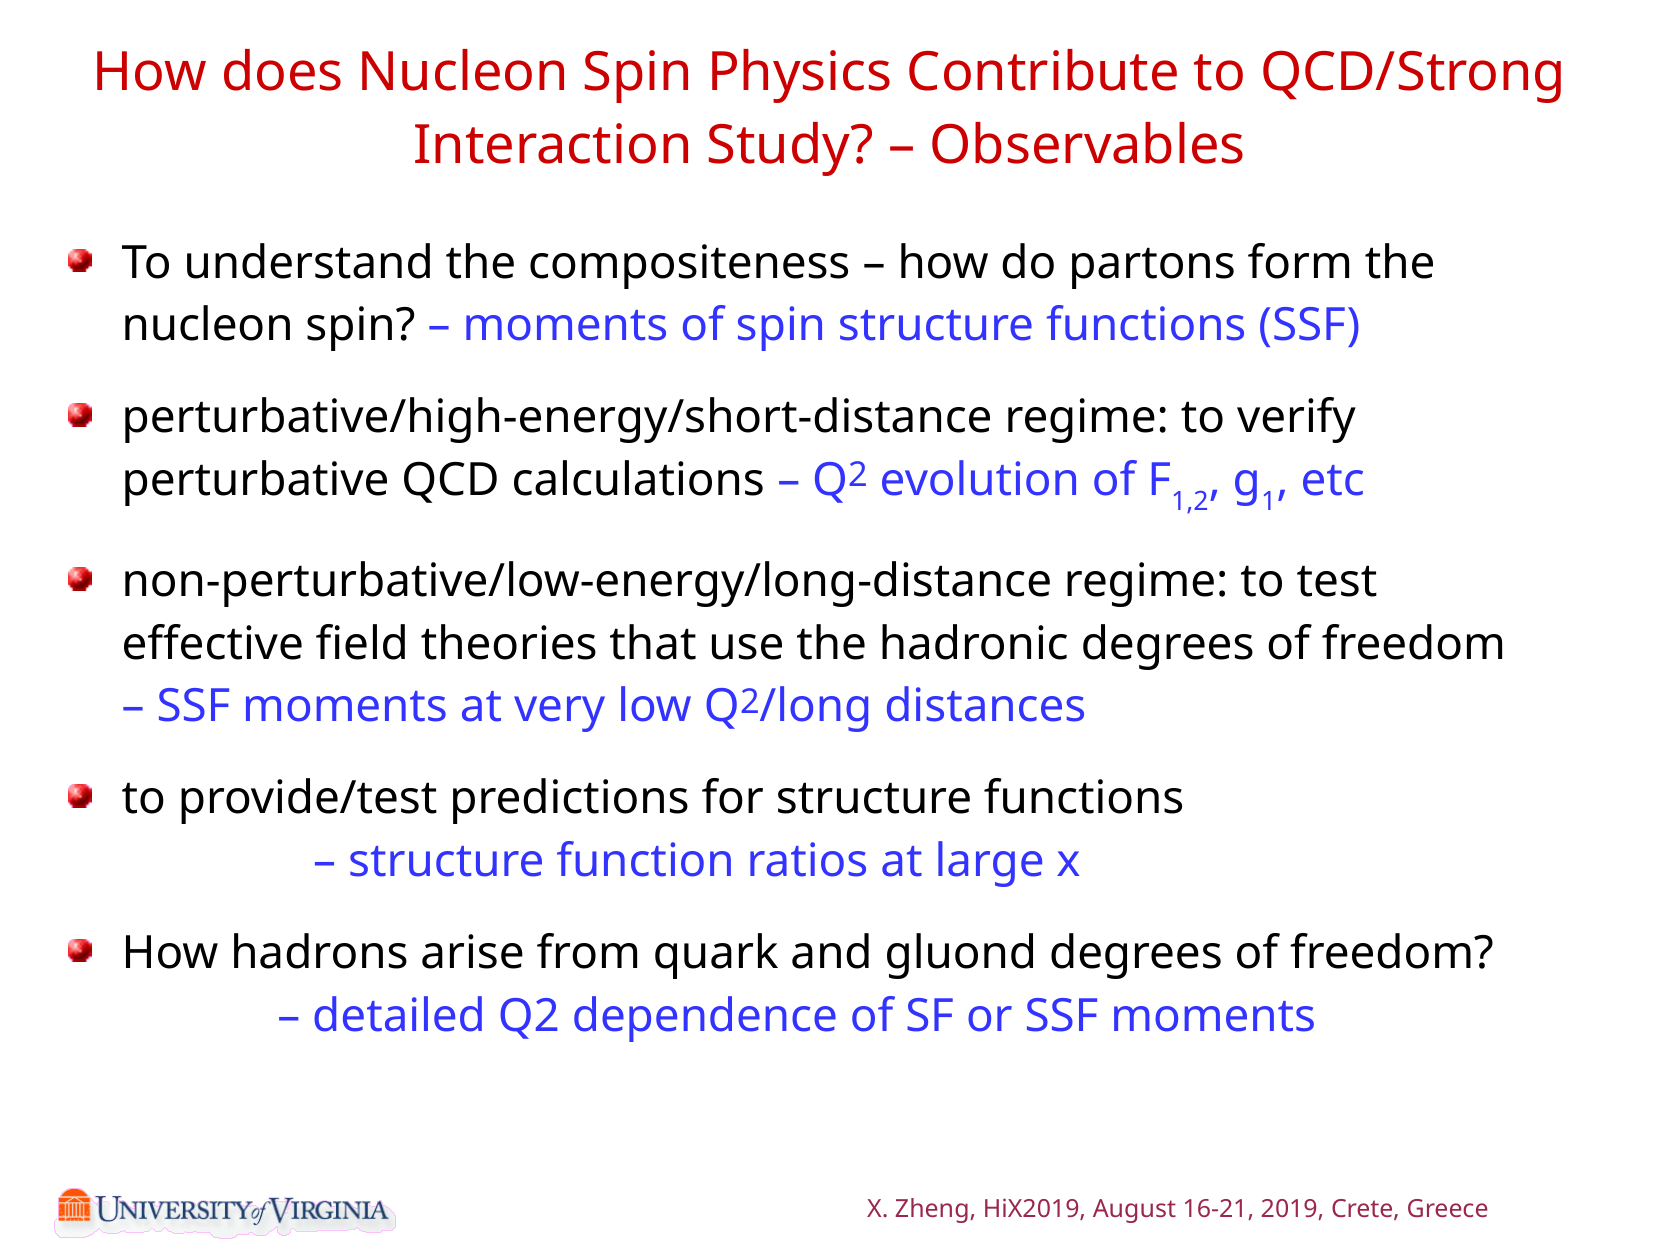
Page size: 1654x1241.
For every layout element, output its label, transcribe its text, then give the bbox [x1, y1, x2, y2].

picture [35, 1171, 409, 1241]
title How does Nucleon Spin Physics Contribute to QCD/Strong Interaction Study? – Observables [76, 30, 1584, 182]
list To understand the compositeness – how do partons form the nucleon spin? – moments of spin structure functions (SSF) perturbative/high-energy/short-distance regime: to verify perturbative QCD calculations – Q2 evolution of F1,2, g1, etc non-perturbative/low-energy/long-distance regime: to test effective field theories that use the hadronic degrees of freedom – SSF moments at very low Q2/long distances to provide/test predictions for structure functions – structure function ratios at large x How hadrons arise from quark and gluond degrees of freedom? – detailed Q2 dependence of SF or SSF moments [50, 229, 1559, 1059]
